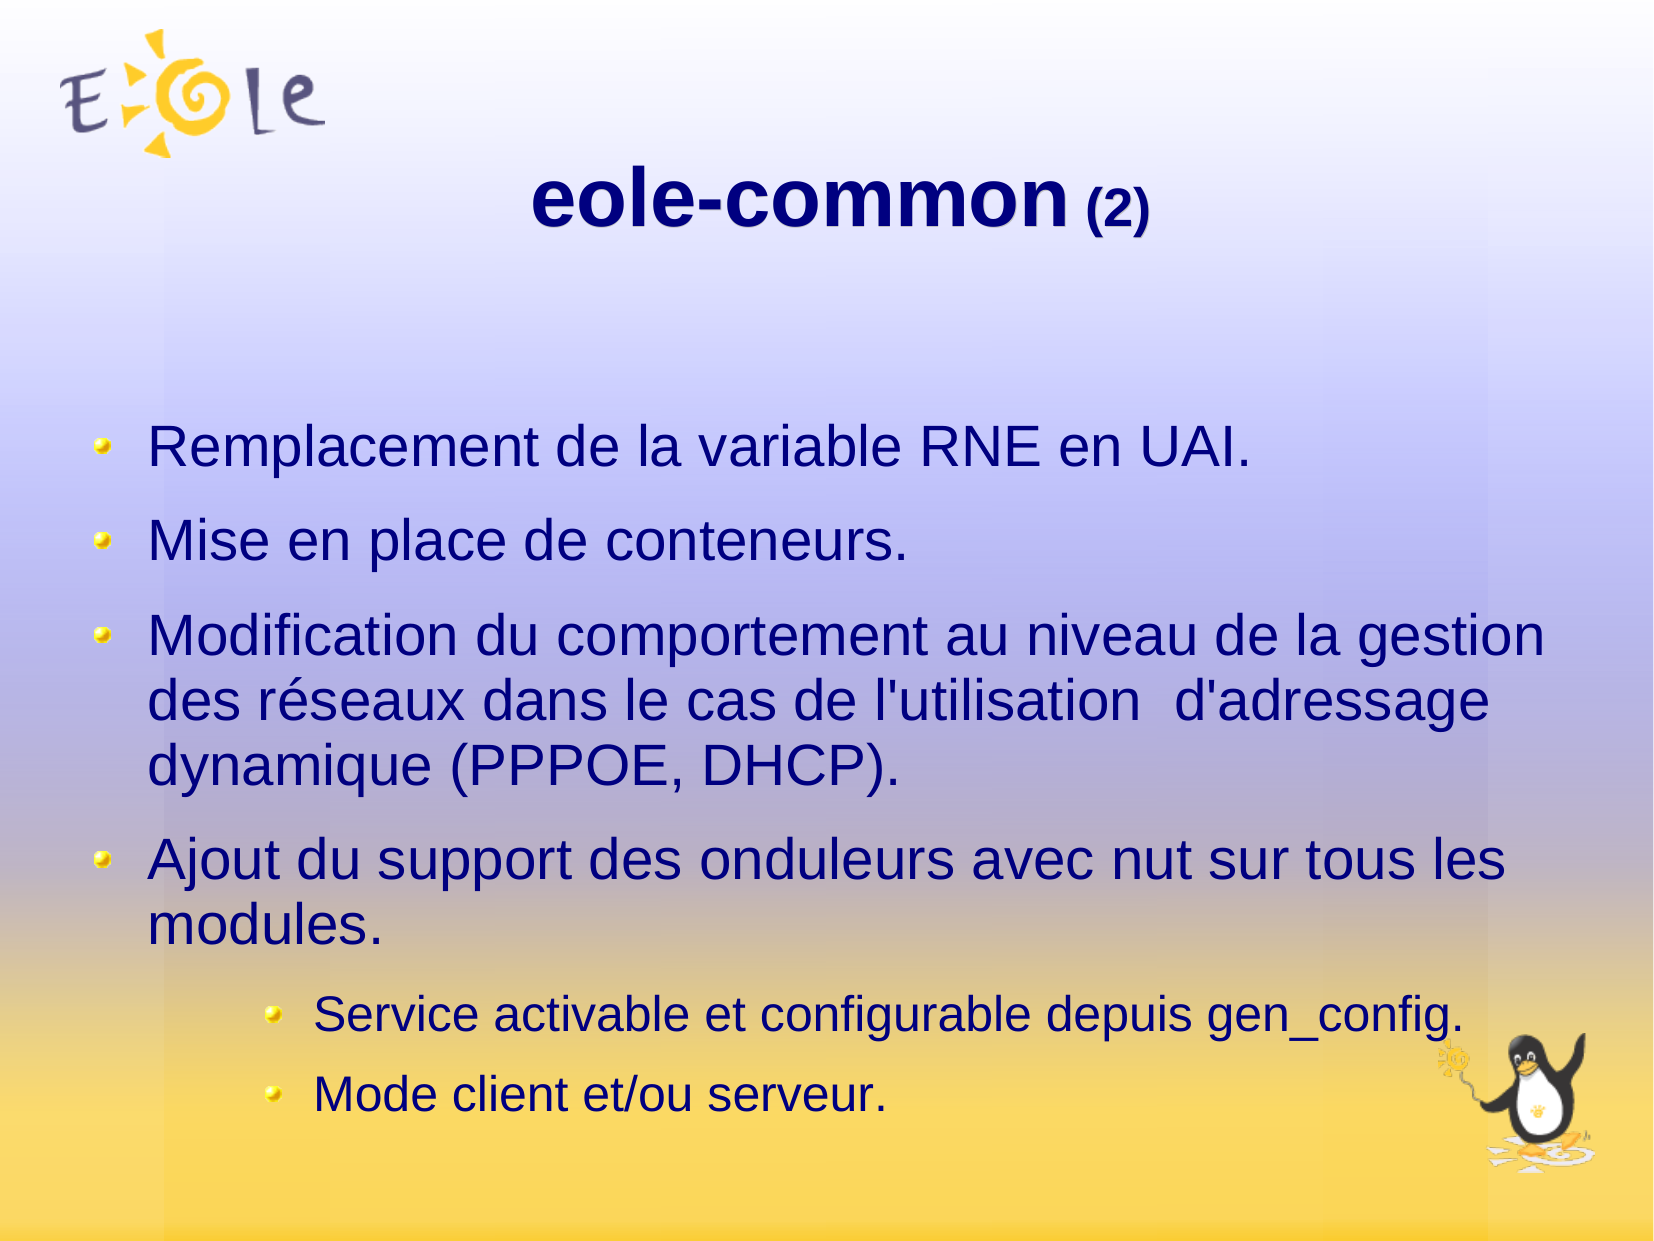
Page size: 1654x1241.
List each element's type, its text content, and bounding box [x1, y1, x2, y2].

picture [0, 0, 1654, 1241]
text_box eole-common (2) [515, 143, 1206, 266]
list Remplacement de la variable RNE en UAI. Mise en place de conteneurs. Modification du comportement au niveau de la gestion des réseaux dans le cas de l'utilisation d'adressage dynamique (PPPOE, DHCP). Ajout du support des onduleurs avec nut sur tous les modules. Service activable et configurable depuis gen_config. Mode client et/ou serveur. [76, 413, 1566, 1241]
